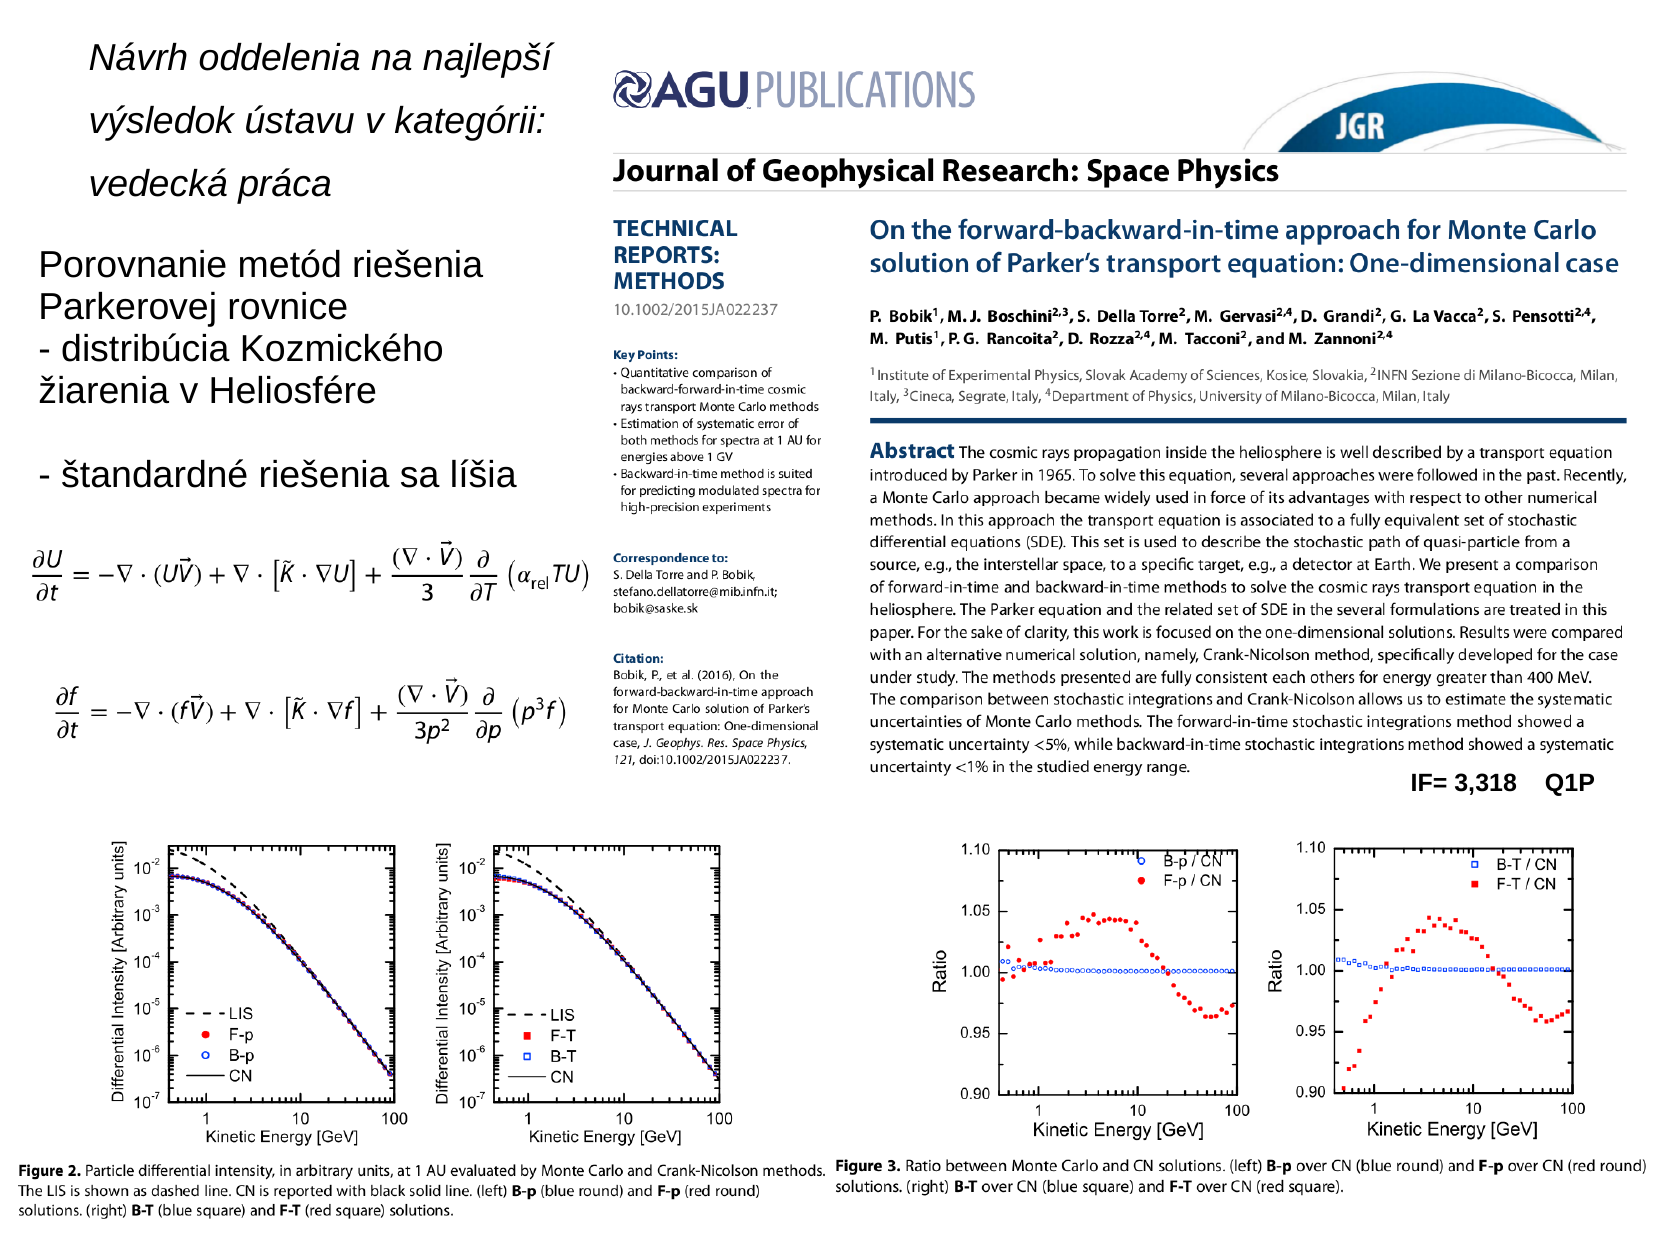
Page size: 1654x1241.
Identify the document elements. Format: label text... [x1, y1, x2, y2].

text_box Porovnanie metód riešenia Parkerovej rovnice - distribúcia Kozmického žiarenia v Heliosfére - štandardné riešenia sa líšia [23, 236, 562, 503]
picture [11, 525, 88, 765]
picture [5, 828, 1652, 1228]
picture [591, 11, 1642, 786]
list Návrh oddelenia na najlepší výsledok ústavu v kategórii: vedecká práca [88, 43, 1577, 832]
text_box IF= 3,318 Q1P [1381, 761, 1611, 805]
